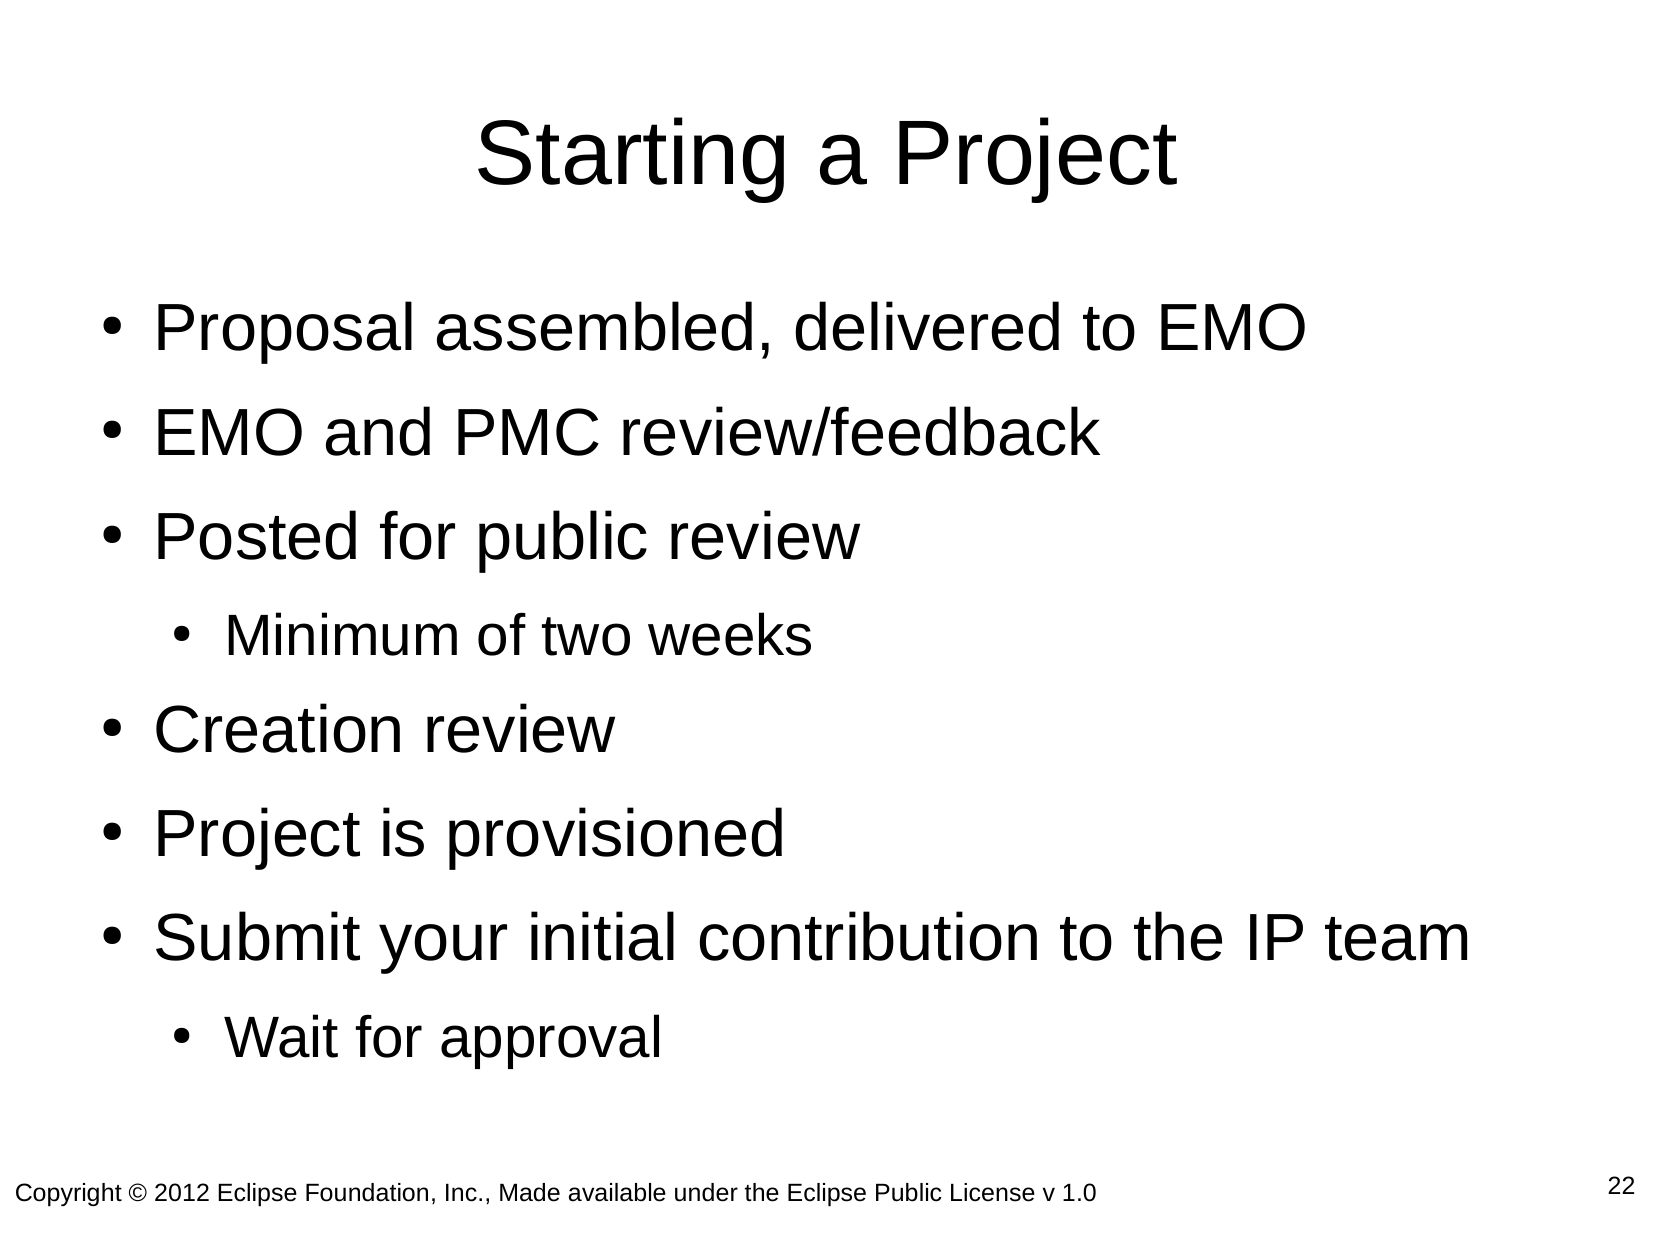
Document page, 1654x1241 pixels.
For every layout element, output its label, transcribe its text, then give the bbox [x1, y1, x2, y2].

list Proposal assembled, delivered to EMO EMO and PMC review/feedback Posted for public review Minimum of two weeks Creation review Project is provisioned Submit your initial contribution to the IP team Wait for approval [82, 290, 1571, 1109]
title Starting a Project [82, 49, 1571, 257]
